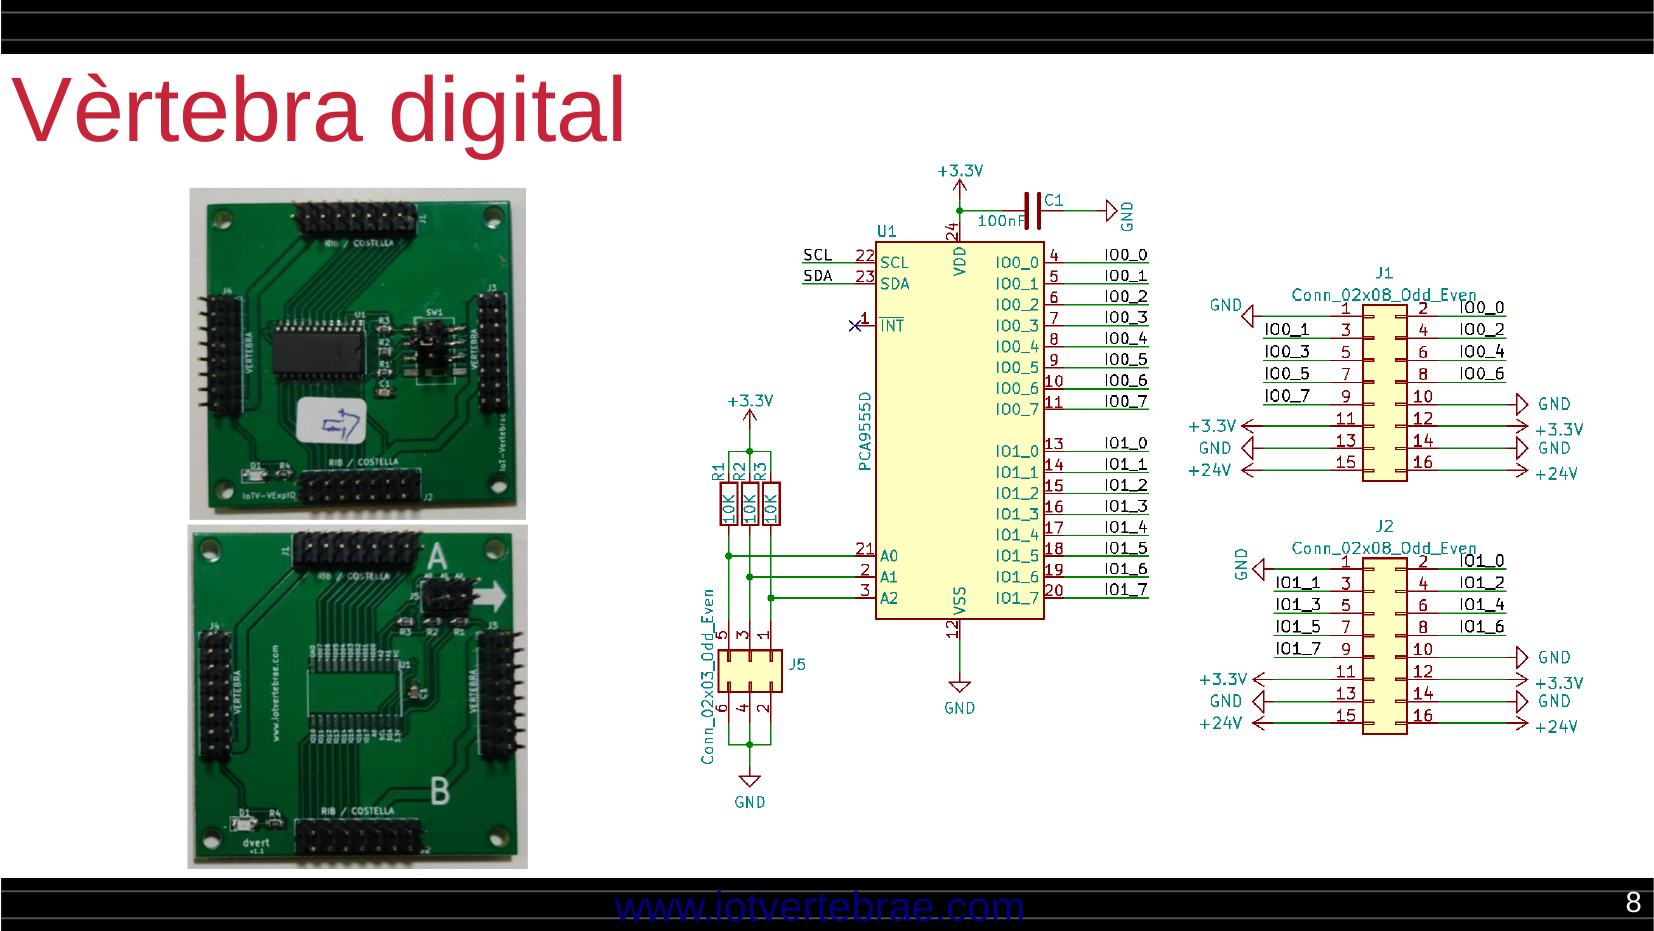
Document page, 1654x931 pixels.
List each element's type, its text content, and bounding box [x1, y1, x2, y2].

picture [187, 524, 528, 869]
text_box www.iotvertebrae.com [600, 876, 1351, 931]
picture [189, 187, 526, 520]
title Vèrtebra digital [11, 32, 1501, 188]
picture [1351, 878, 1654, 931]
picture [1, 878, 600, 931]
picture [675, 148, 1599, 826]
picture [1, 0, 1654, 54]
